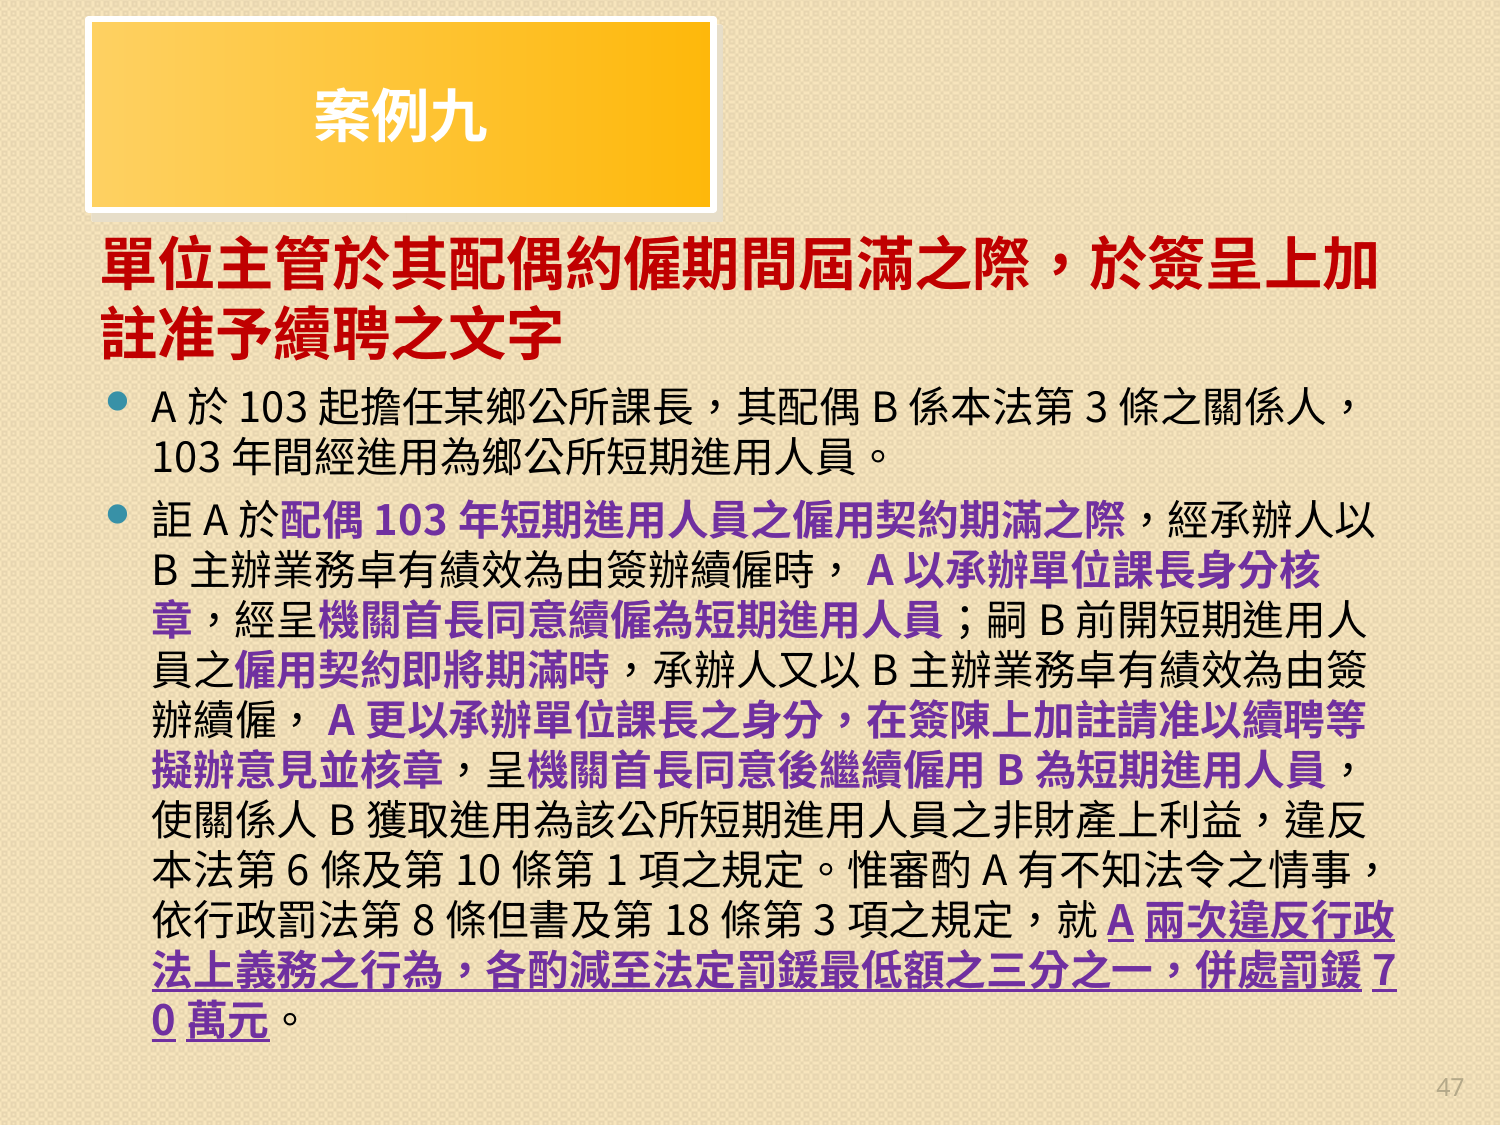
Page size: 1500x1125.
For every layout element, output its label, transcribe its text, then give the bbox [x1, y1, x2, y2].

list 單位主管於其配偶約僱期間屆滿之際，於簽呈上加註准予續聘之文字 [76, 219, 1414, 335]
picture [0, 0, 1500, 1125]
slide_number <編號> [1413, 1034, 1488, 1113]
list A於103起擔任某鄉公所課長，其配偶B係本法第3條之關係人，103年間經進用為鄉公所短期進用人員。 詎A於配偶103年短期進用人員之僱用契約期滿之際，經承辦人以B主辦業務卓有績效為由簽辦續僱時，A以承辦單位課長身分核章，經呈機關首長同意續僱為短期進用人員；嗣B前開短期進用人員之僱用契約即將期滿時，承辦人又以B主辦業務卓有績效為由簽辦續僱，A更以承辦單位課長之身分，在簽陳上加註請准以續聘等擬辦意見並核章，呈機關首長同意後繼續僱用B為短期進用人員，使關係人B獲取進用為該公所短期進用人員之非財產上利益，違反本法第6條及第10條第1項之規定。惟審酌A有不知法令之情事，依行政罰法第8條但書及第18條第3項之規定，就A兩次違反行政法上義務之行為，各酌減至法定罰鍰最低額之三分之一，併處罰鍰70萬元。 [76, 373, 1415, 1029]
title 案例九 [88, 19, 714, 210]
